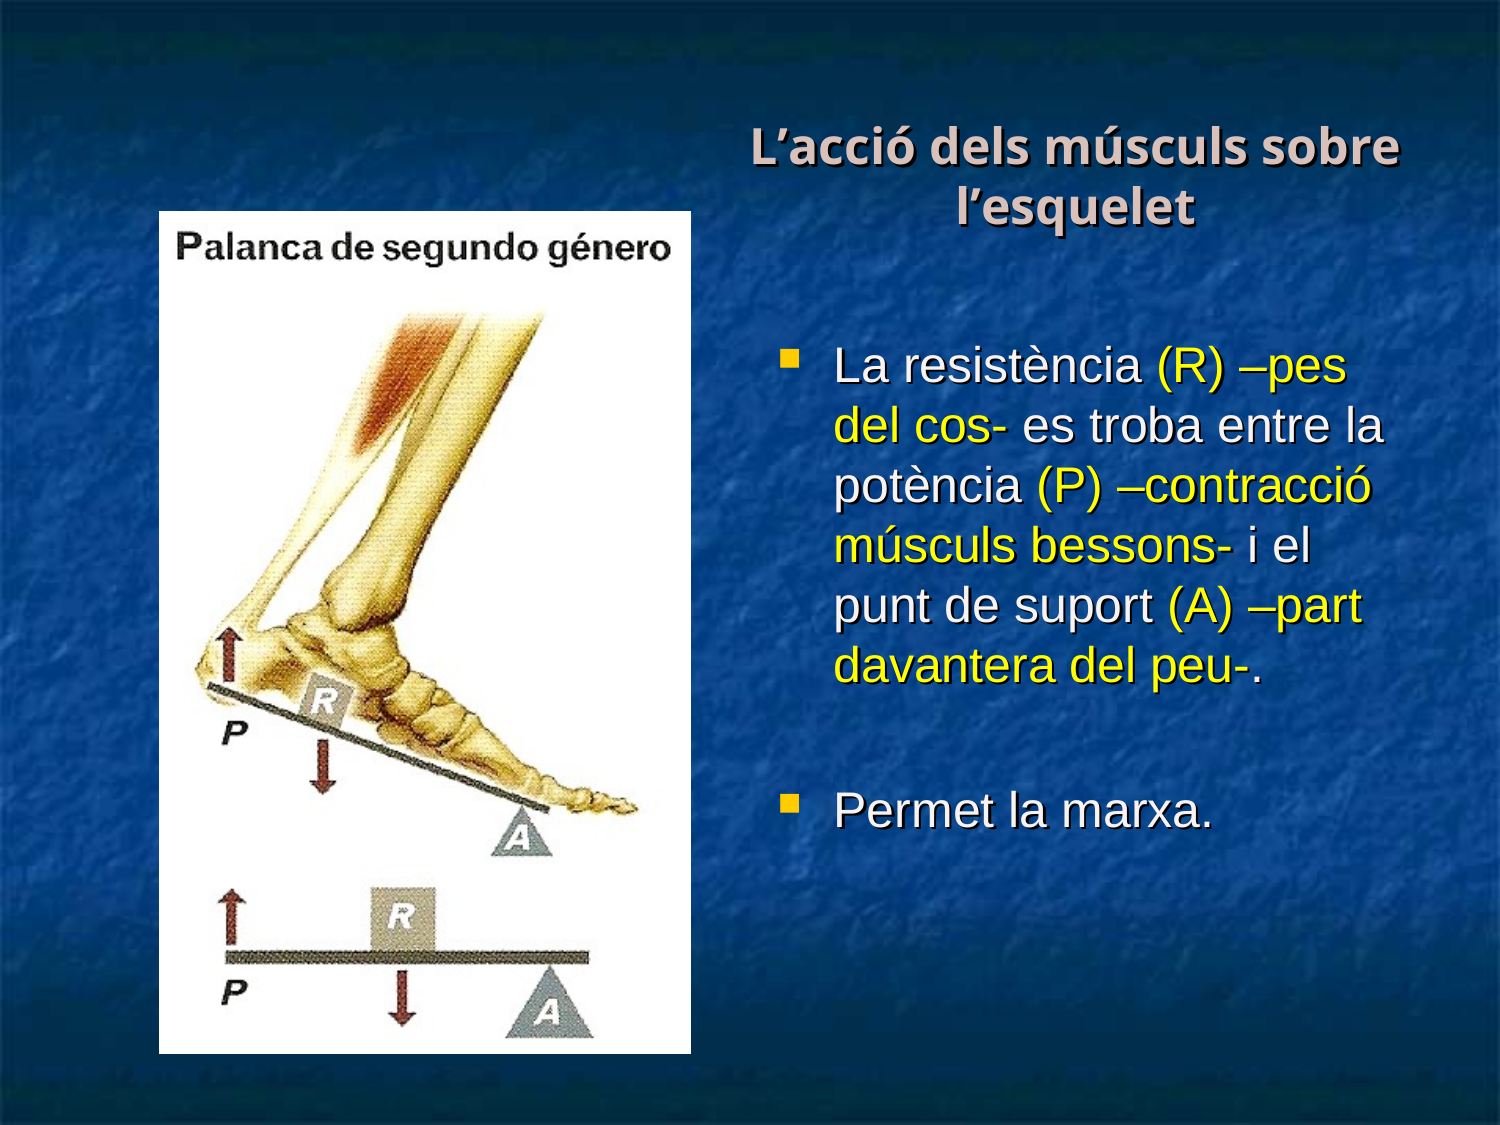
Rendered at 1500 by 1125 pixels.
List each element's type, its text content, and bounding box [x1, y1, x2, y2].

title L’acció dels músculs sobre l’esquelet [726, 62, 1425, 288]
picture [0, 0, 1500, 1125]
text_box [159, 211, 691, 1054]
list La resistència (R) –pes del cos- es troba entre la potència (P) –contracció músculs bessons- i el punt de suport (A) –part davantera del peu-. Permet la marxa. [762, 324, 1426, 1001]
